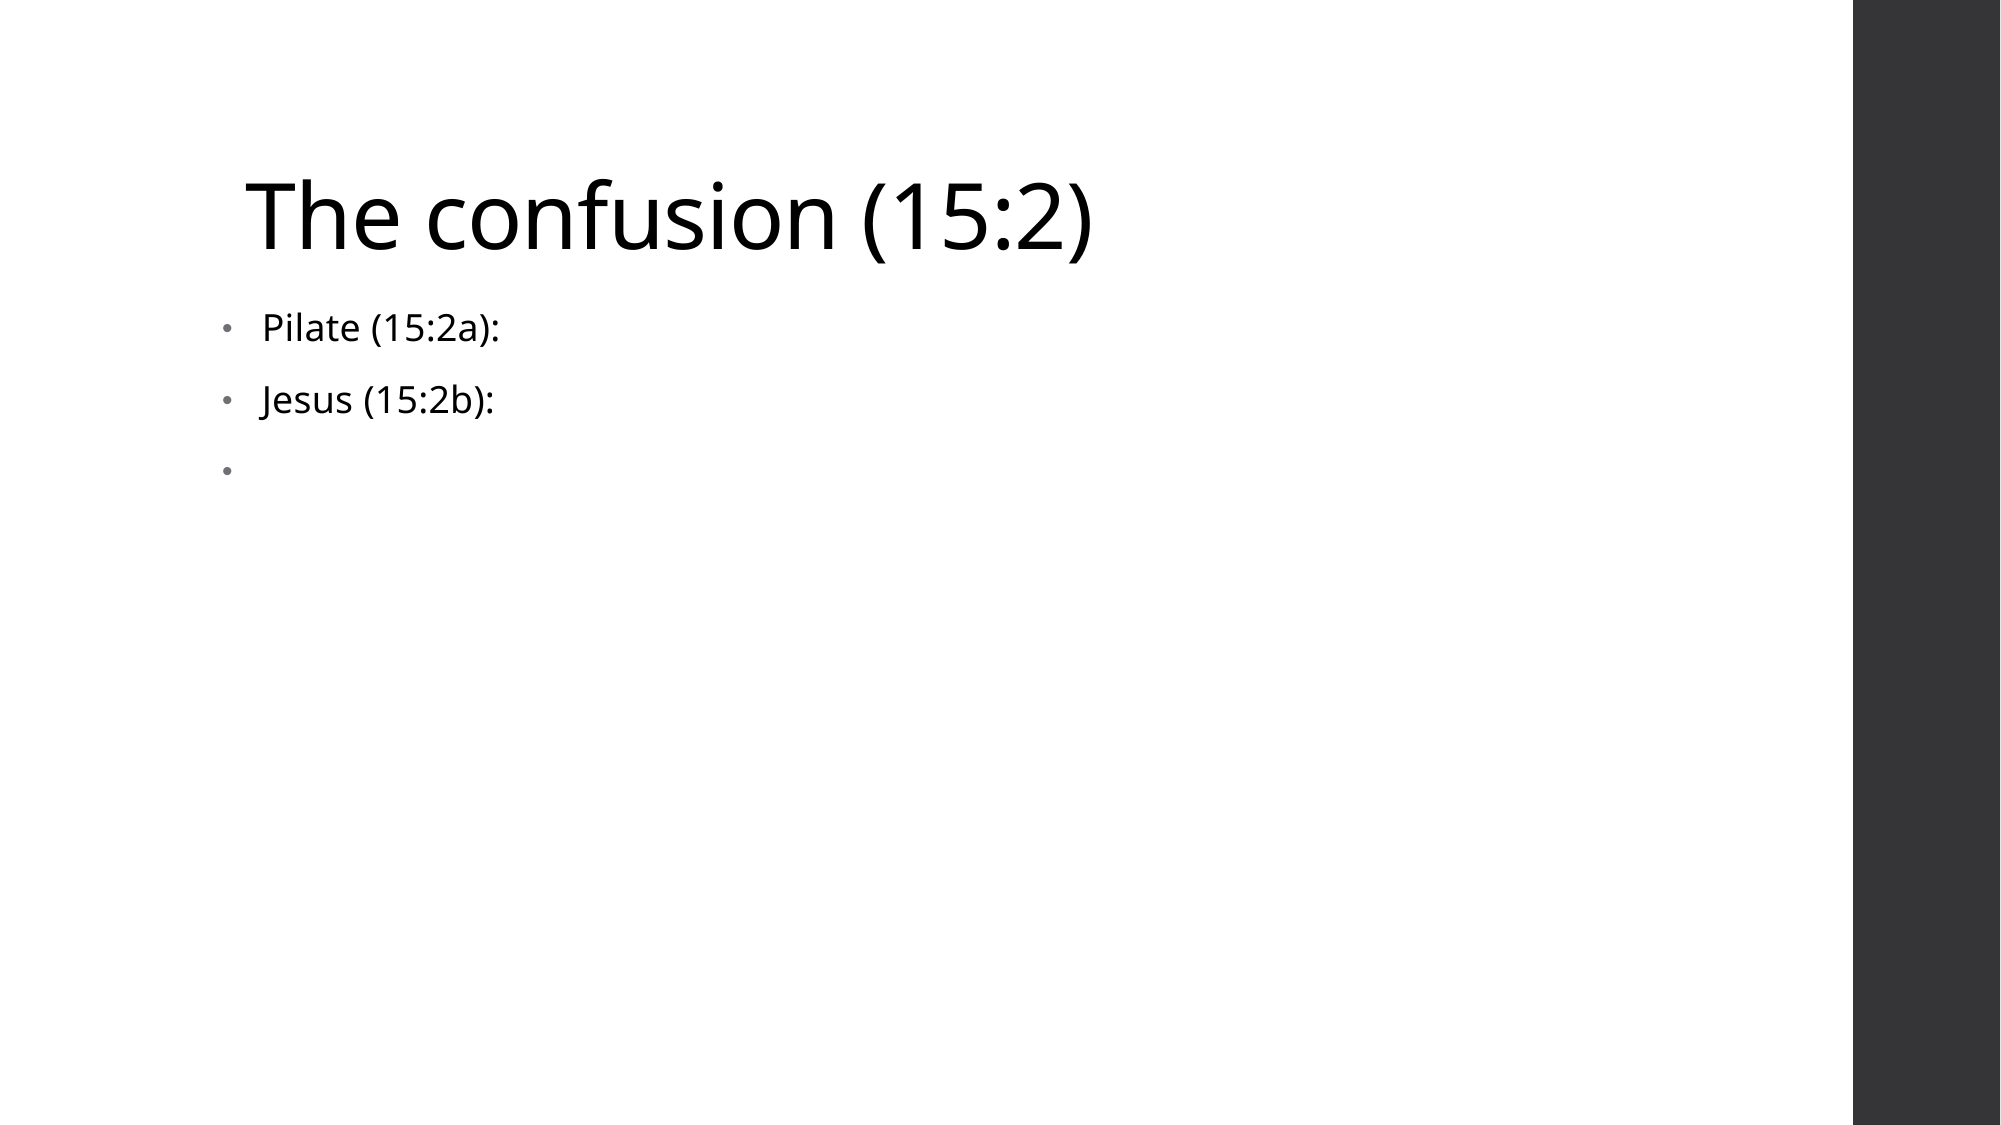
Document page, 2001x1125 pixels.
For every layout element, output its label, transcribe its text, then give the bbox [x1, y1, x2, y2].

title The confusion (15:2) [206, 60, 1797, 278]
list Pilate (15:2a): Jesus (15:2b): [206, 299, 1617, 1014]
